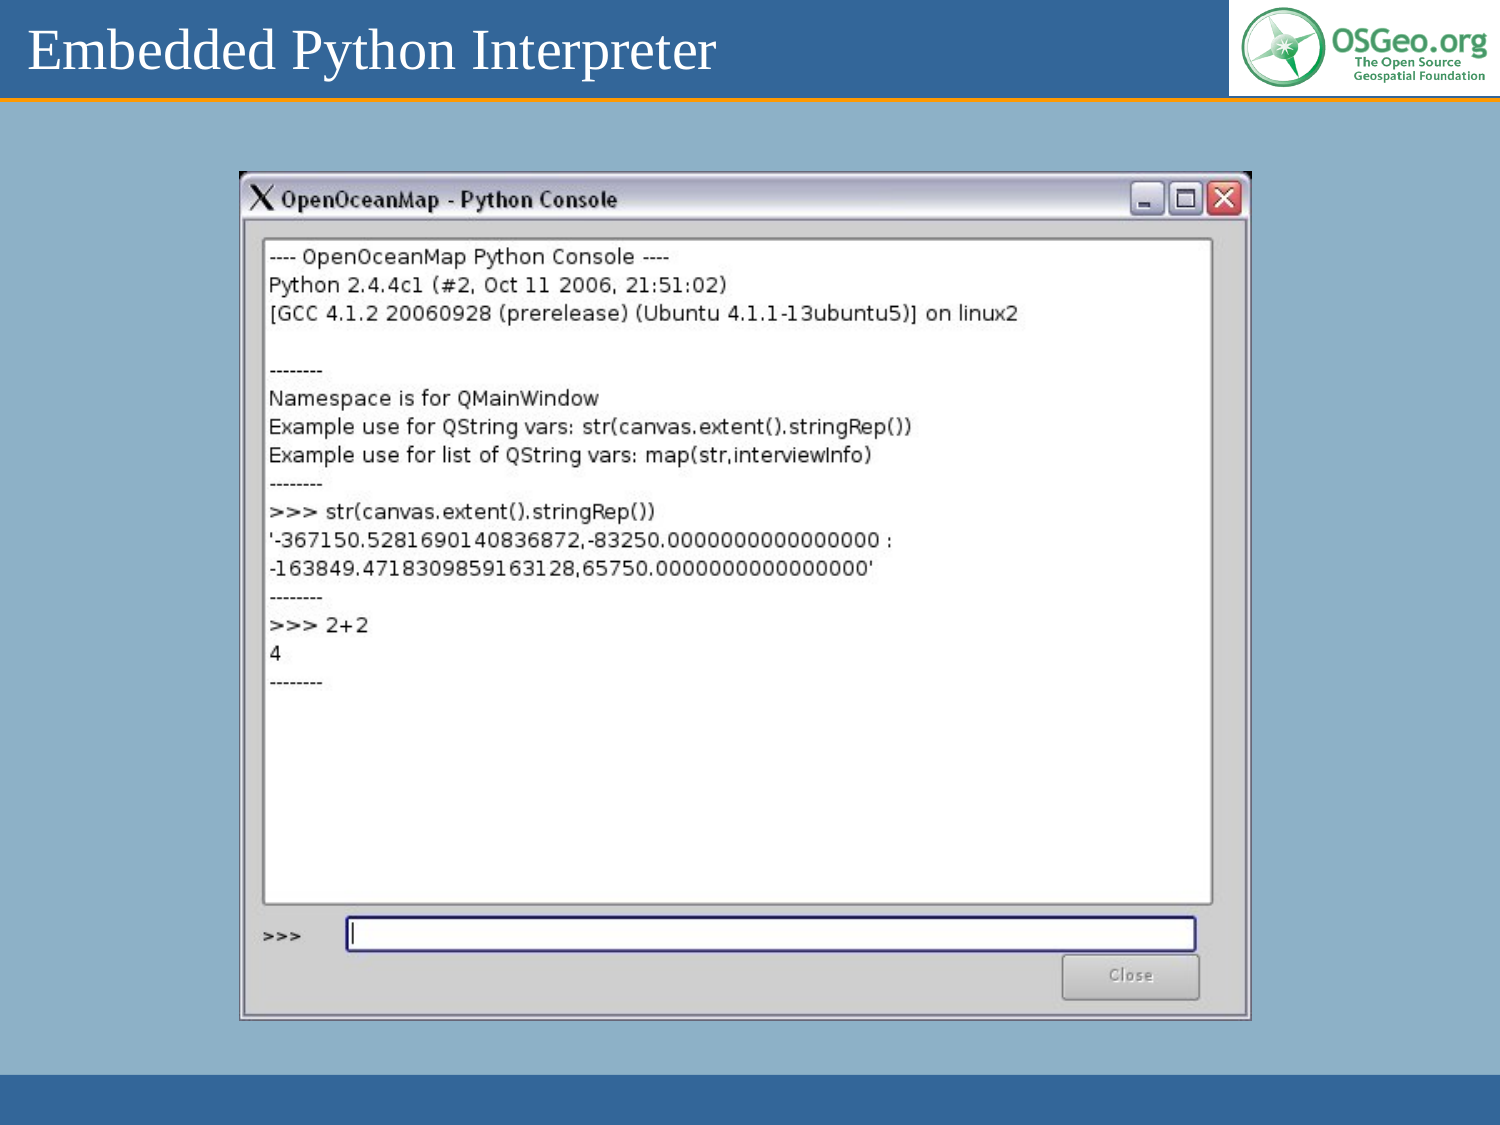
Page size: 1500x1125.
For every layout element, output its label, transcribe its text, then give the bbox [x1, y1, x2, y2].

title Embedded Python Interpreter [12, 0, 1091, 100]
picture [1228, 0, 1500, 97]
picture [239, 171, 1252, 1021]
